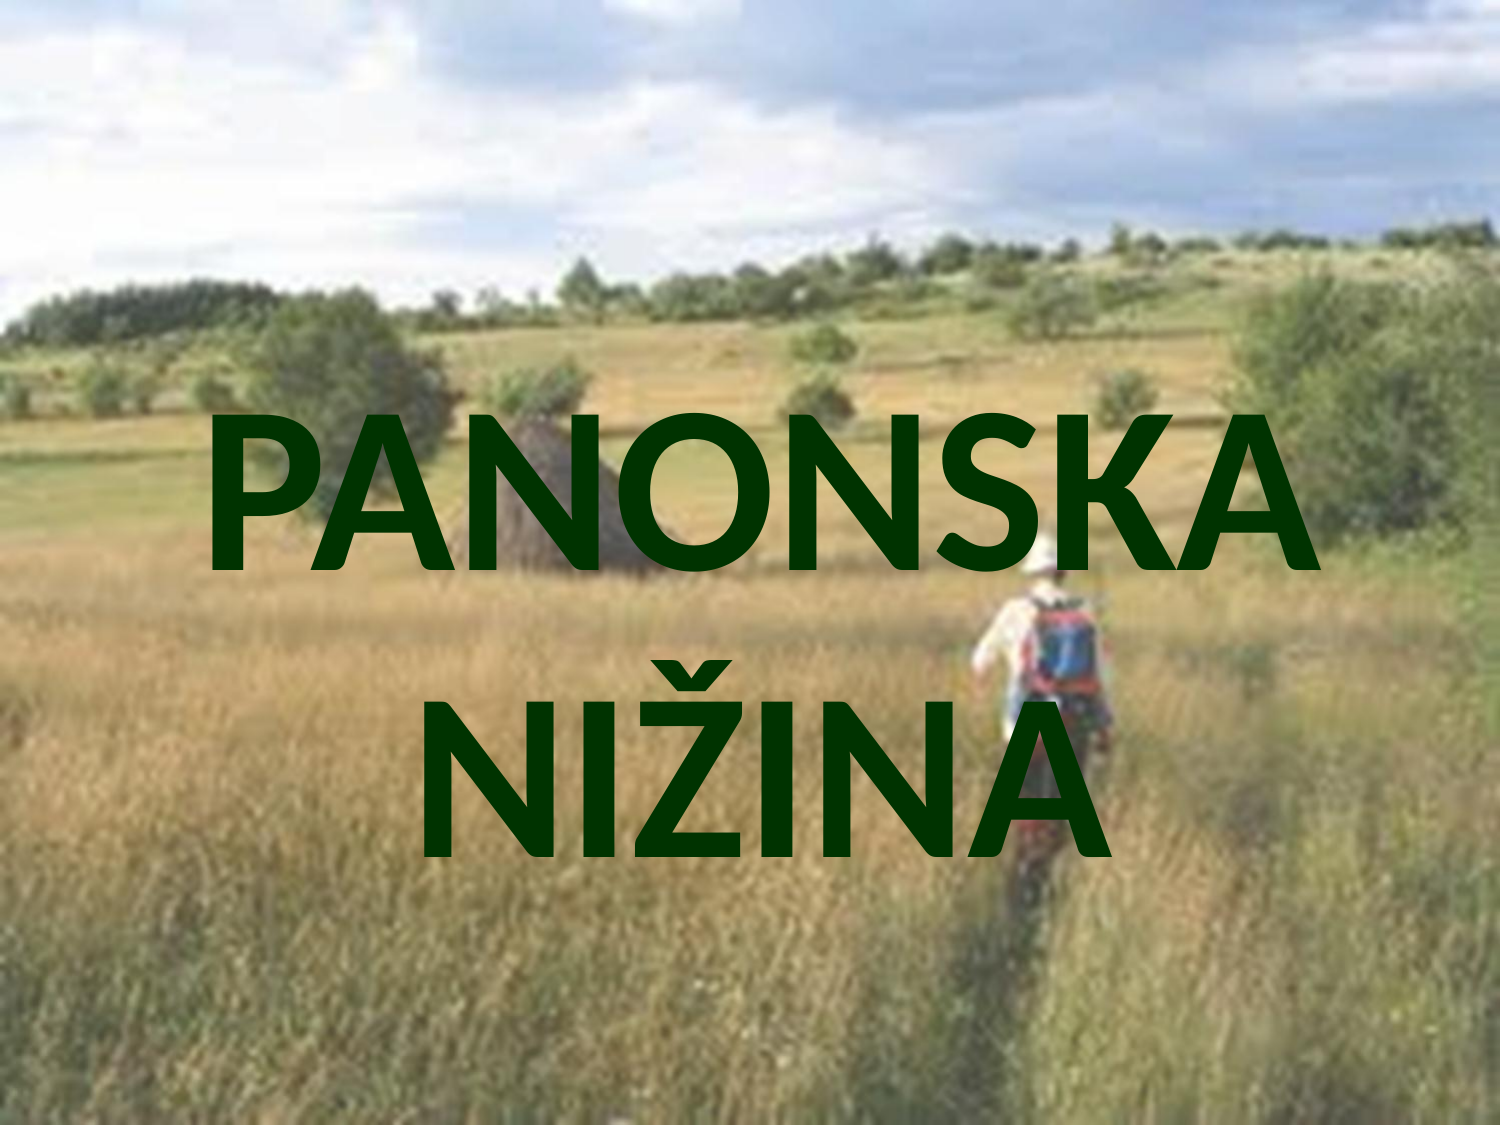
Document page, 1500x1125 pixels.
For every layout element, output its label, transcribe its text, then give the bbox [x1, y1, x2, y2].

picture [0, 0, 1500, 1125]
title PANONSKA NIŽINA [123, 326, 1399, 910]
